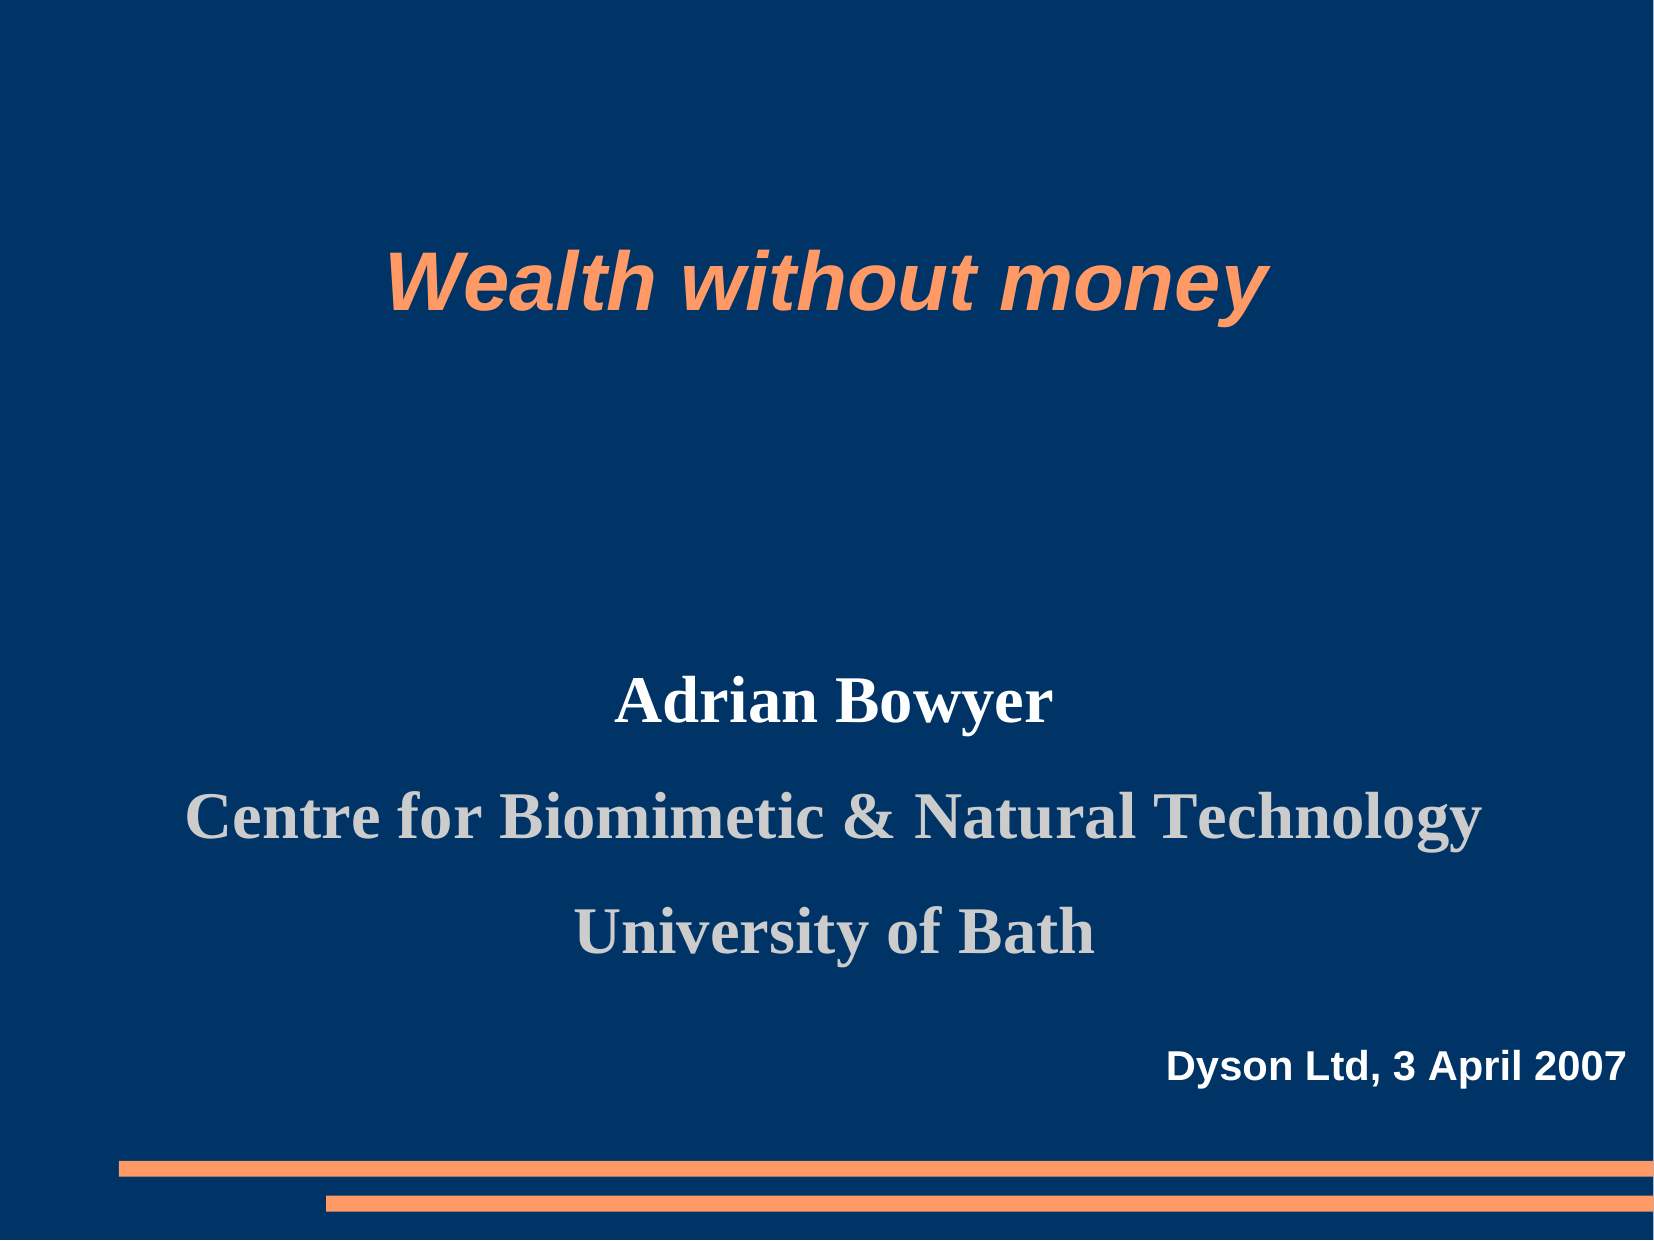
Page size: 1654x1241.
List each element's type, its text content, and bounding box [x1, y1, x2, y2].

title Wealth without money [66, 98, 1587, 614]
subtitle Adrian Bowyer Centre for Biomimetic & Natural Technology University of Bath Dyson Ltd, 3 April 2007 [42, 661, 1628, 1091]
